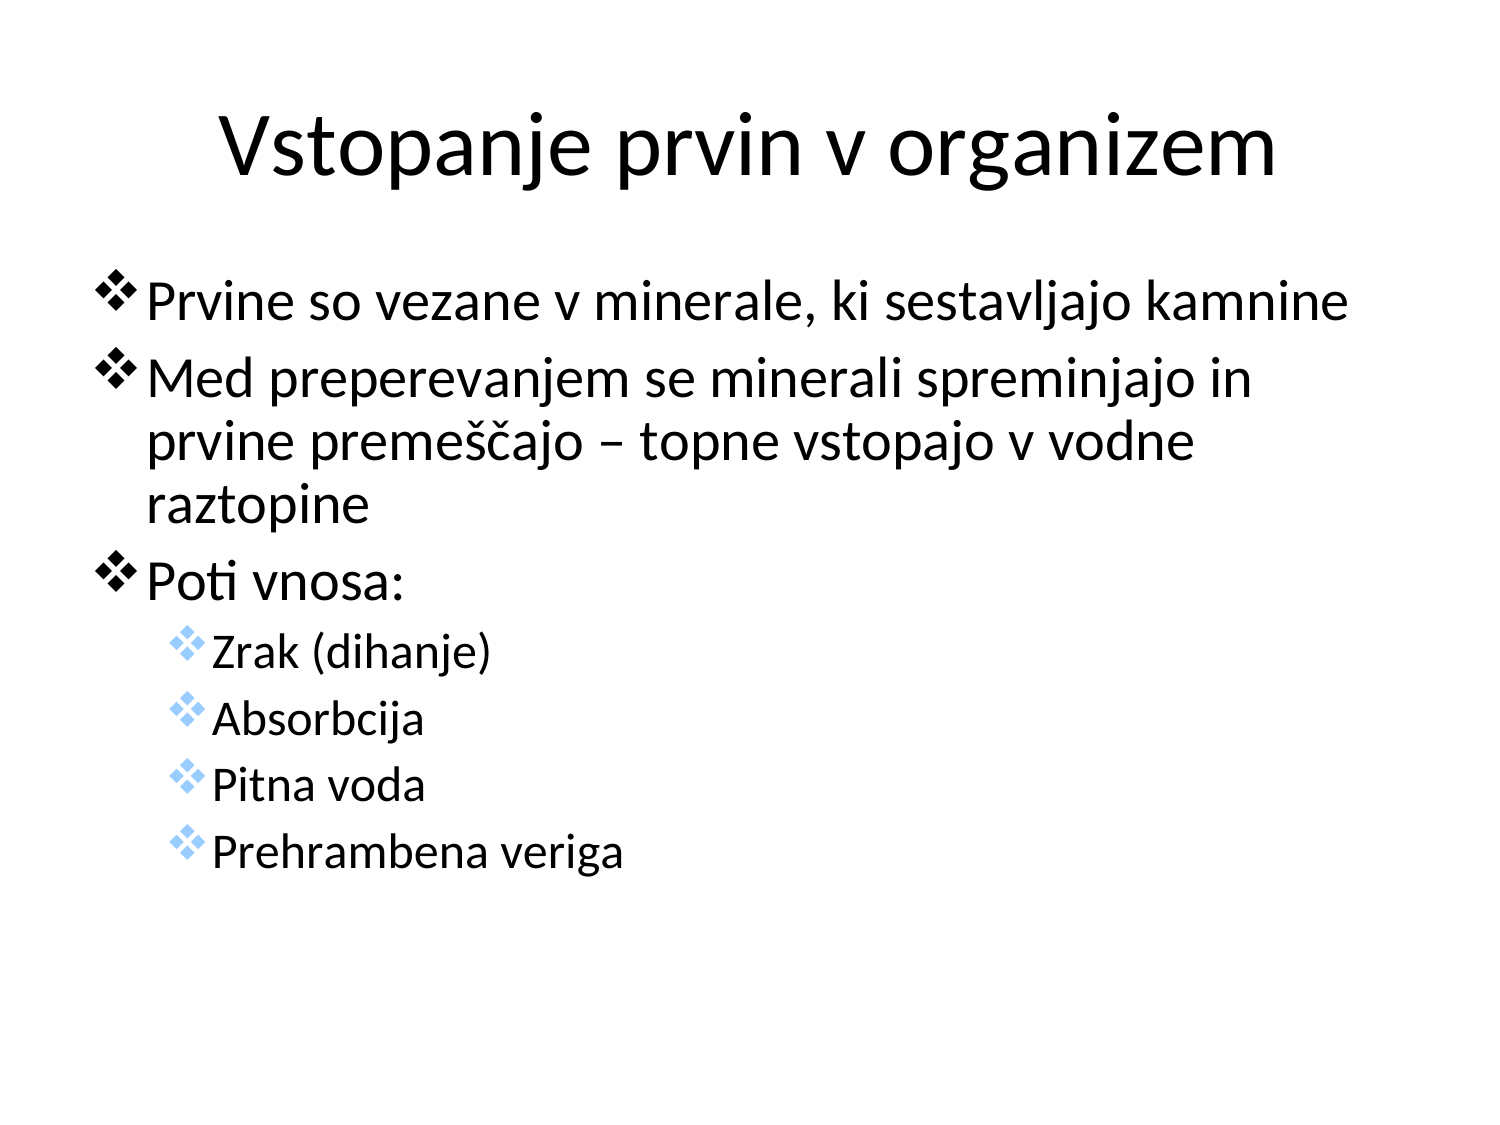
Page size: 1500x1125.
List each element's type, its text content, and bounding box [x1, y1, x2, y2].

list Prvine so vezane v minerale, ki sestavljajo kamnine Med preperevanjem se minerali spreminjajo in prvine premeščajo – topne vstopajo v vodne raztopine Poti vnosa: Zrak (dihanje) Absorbcija Pitna voda Prehrambena veriga [75, 262, 1426, 1017]
title Vstopanje prvin v organizem [75, 45, 1426, 233]
